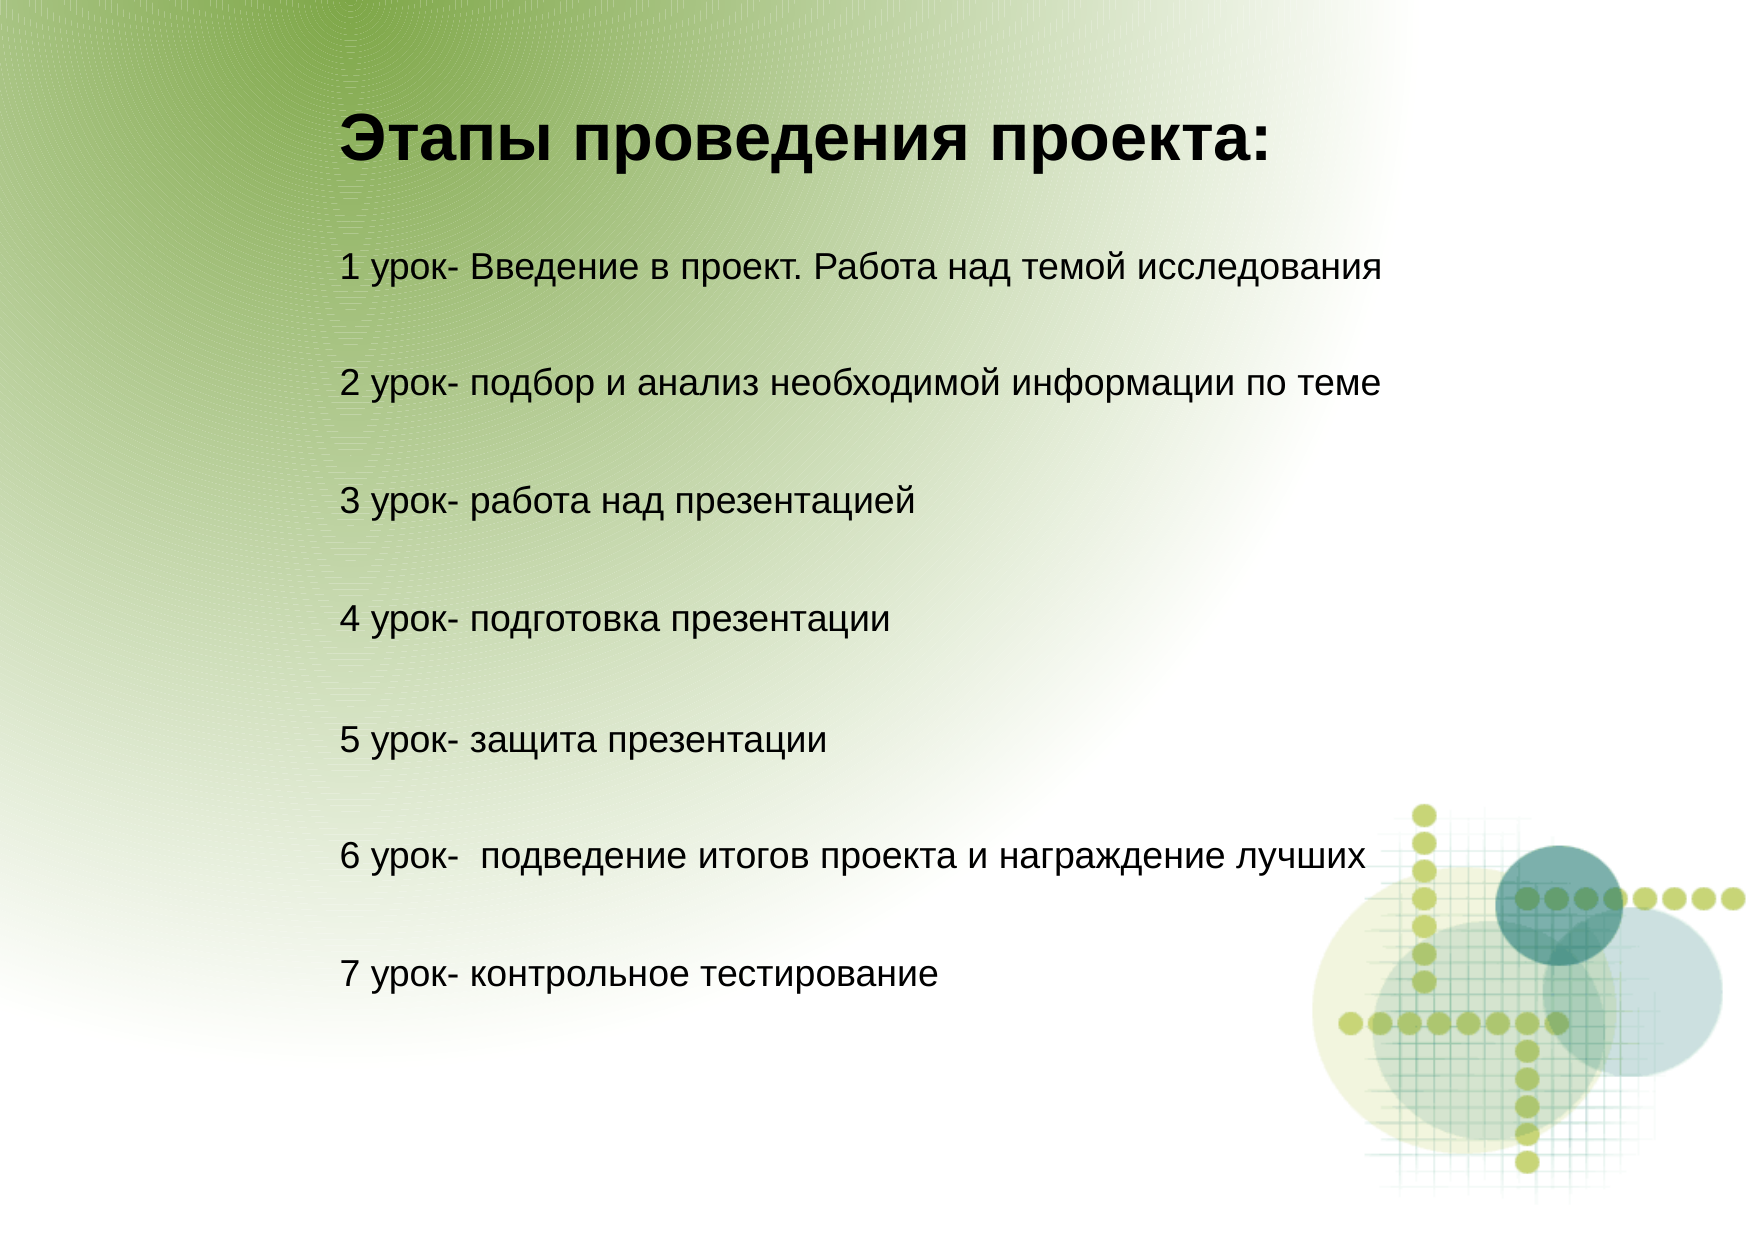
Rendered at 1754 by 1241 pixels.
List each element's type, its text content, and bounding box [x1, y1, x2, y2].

text_box 4 урок- подготовка презентации [324, 590, 1359, 648]
text_box 1 урок- Введение в проект. Работа над темой исследования [324, 238, 1565, 296]
text_box 6 урок- подведение итогов проекта и награждение лучших [324, 826, 1536, 884]
text_box 5 урок- защита презентации [324, 710, 1300, 768]
text_box 3 урок- работа над презентацией [324, 472, 1666, 530]
text_box 7 урок- контрольное тестирование [324, 944, 1093, 1002]
picture [1298, 792, 1754, 1211]
text_box Этапы проведения проекта: [324, 93, 1595, 183]
text_box 2 урок- подбор и анализ необходимой информации по теме [324, 354, 1565, 412]
